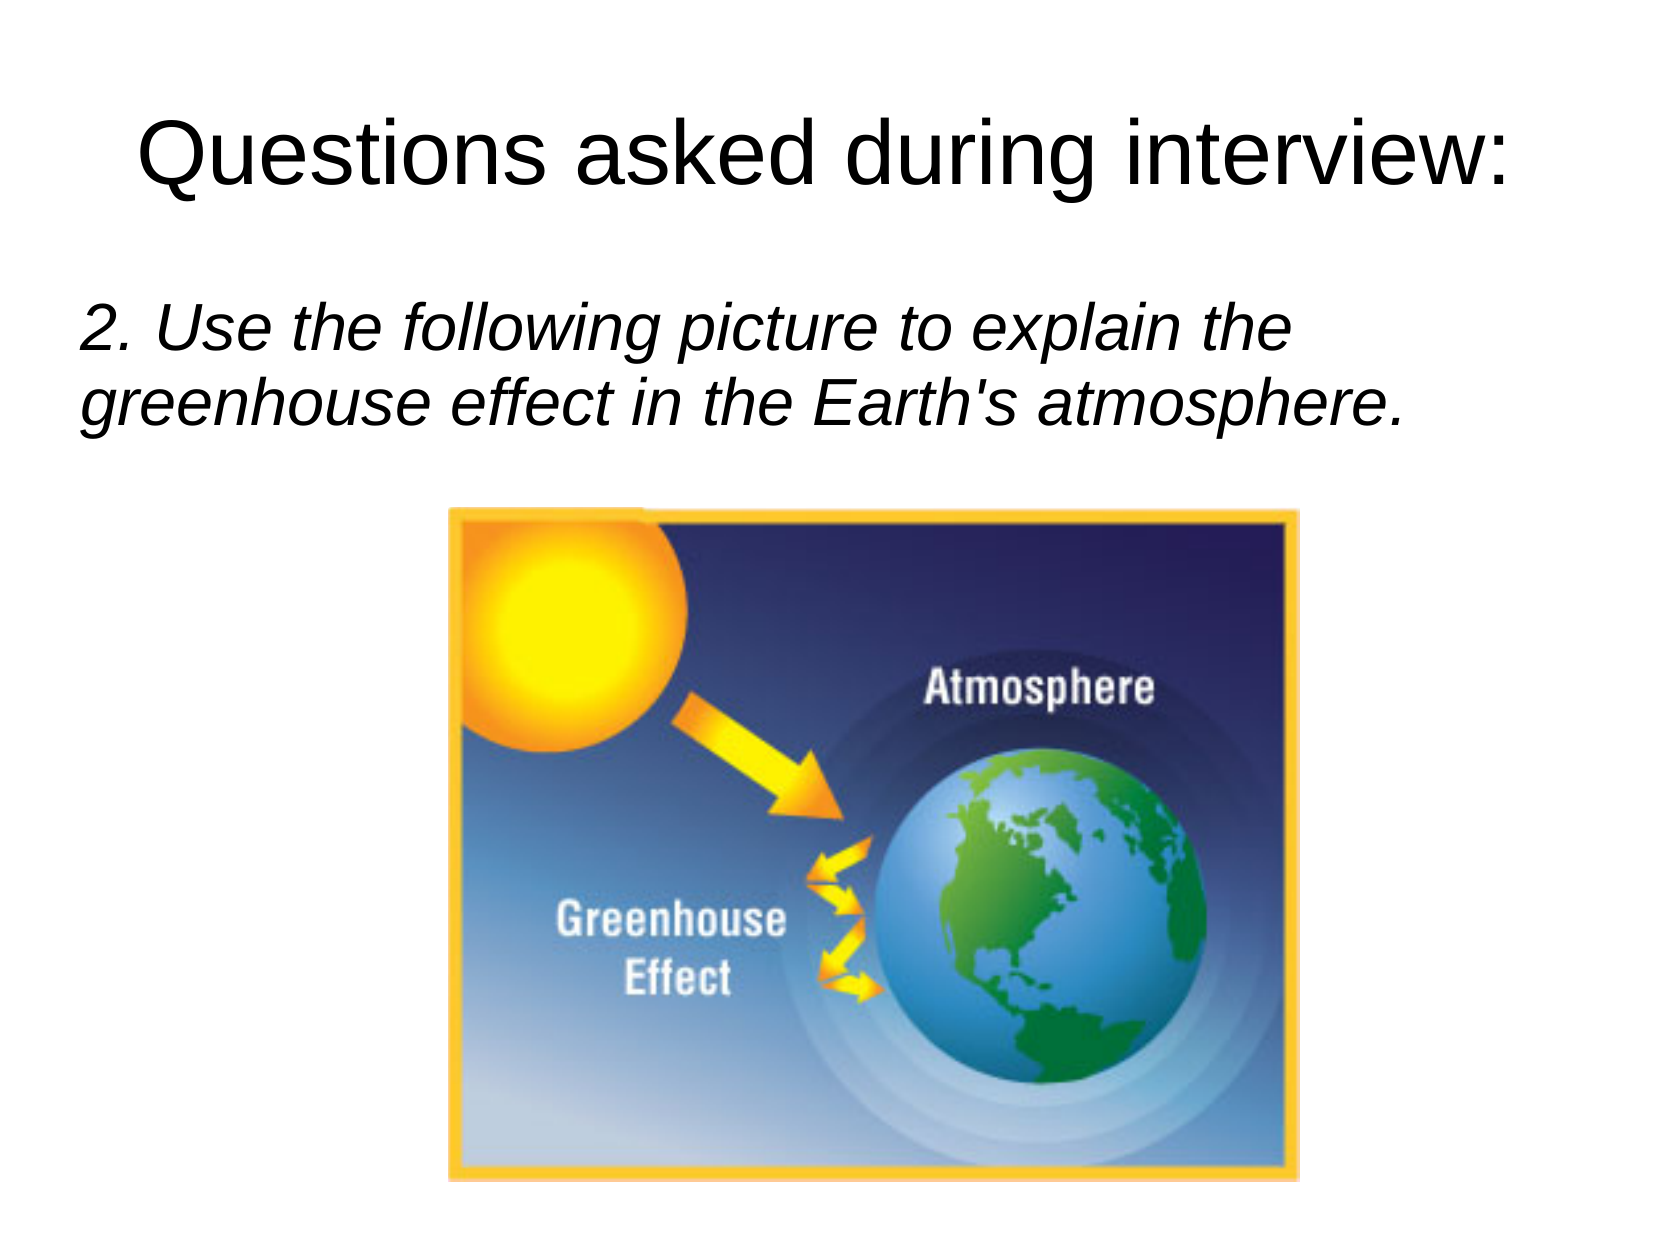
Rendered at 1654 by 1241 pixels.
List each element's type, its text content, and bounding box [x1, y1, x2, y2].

title Questions asked during interview: [80, 49, 1569, 257]
picture [448, 507, 1300, 1182]
list 2. Use the following picture to explain the greenhouse effect in the Earth's atmosphere. [80, 290, 1536, 461]
